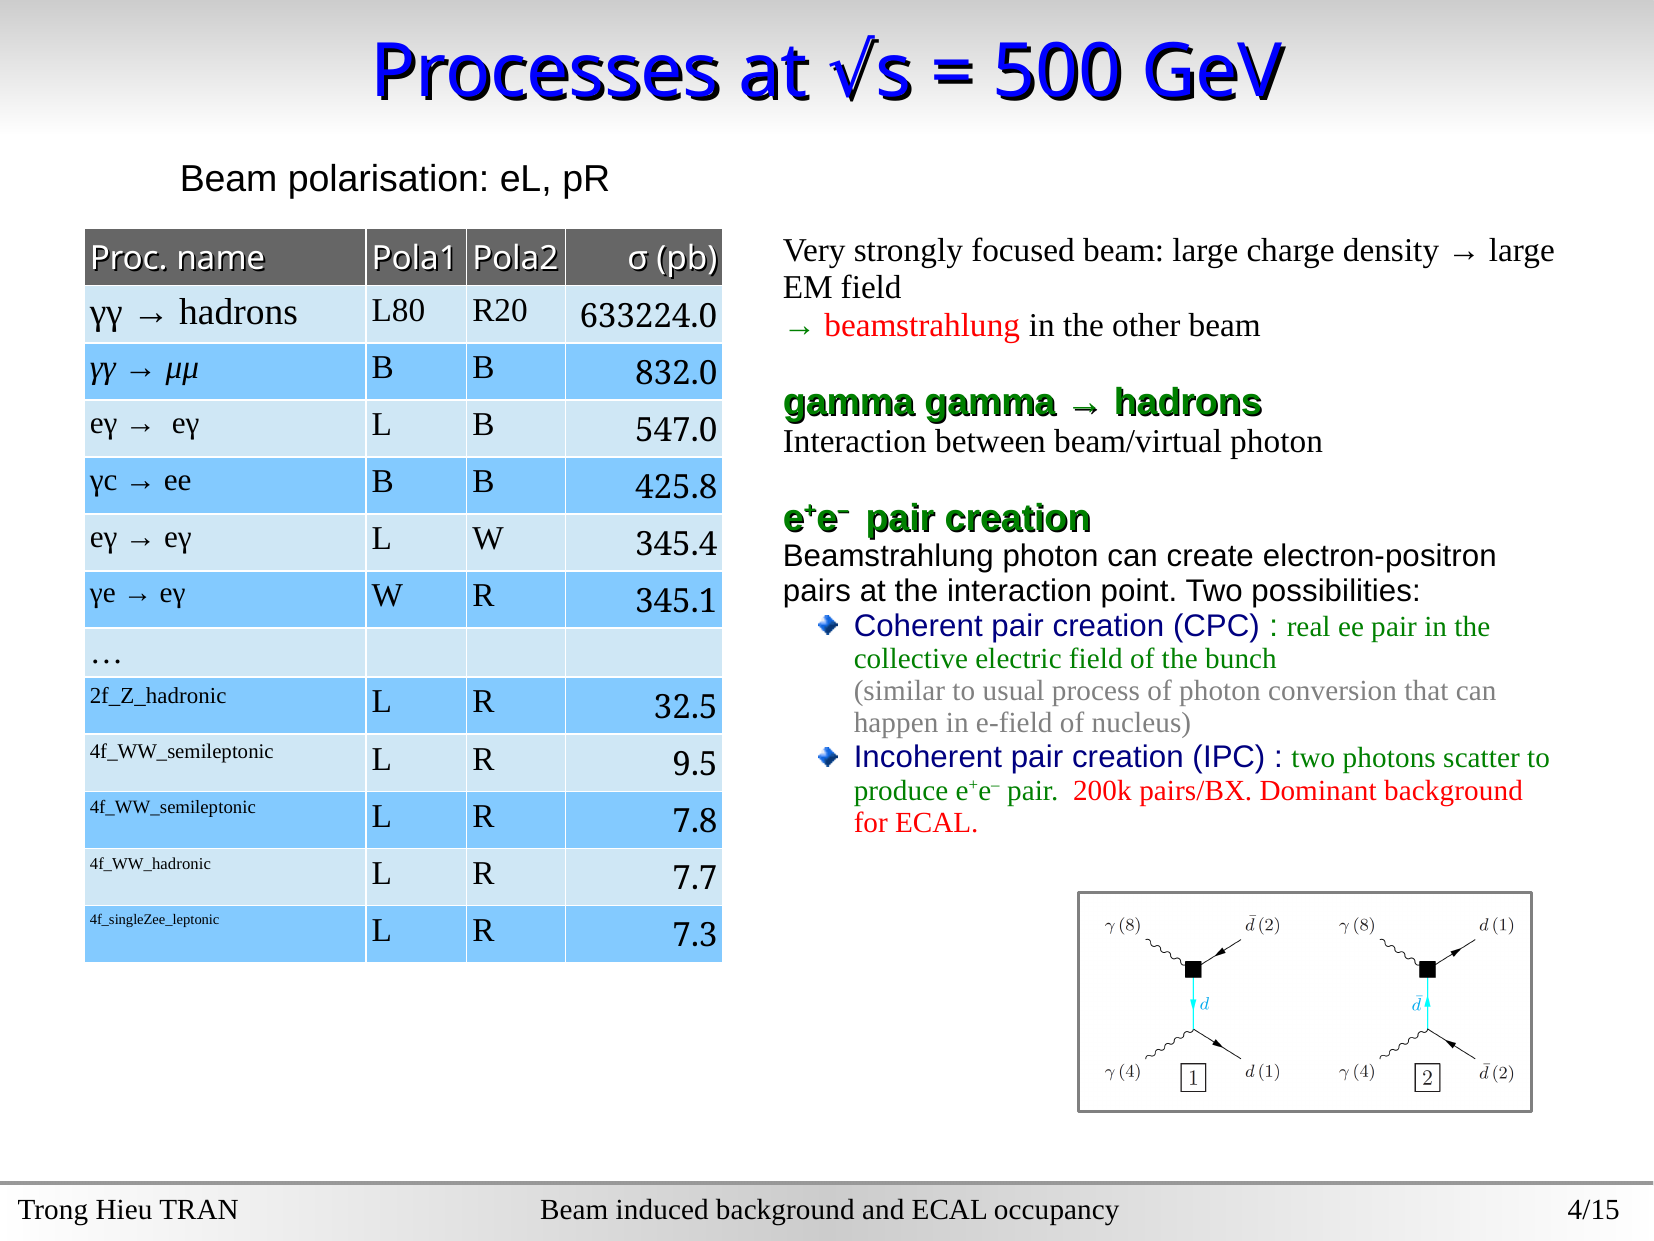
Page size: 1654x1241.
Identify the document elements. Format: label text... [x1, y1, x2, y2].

table_cell B [467, 344, 565, 399]
table_cell γc → ee [85, 458, 365, 513]
table_cell W [467, 515, 565, 570]
text_box Very strongly focused beam: large charge density → large EM field → beamstrahlung in the other beam gamma gamma → hadrons Interaction between beam/virtual photon e+e– pair creation Beamstrahlung photon can create electron-positron pairs at the interaction point. Two possibilities: Coherent pair creation (CPC) : real ee pair in the collective electric field of the bunch (similar to usual process of photon conversion that can happen in e-field of nucleus) Incoherent pair creation (IPC) : two photons scatter to produce e+e– pair. 200k pairs/BX. Dominant background for ECAL. [768, 224, 1576, 871]
table_cell 425.8 [566, 458, 722, 513]
table_cell R [467, 849, 565, 905]
table_cell eγ → eγ [85, 515, 365, 570]
table_cell W [367, 572, 466, 627]
table_cell R [467, 678, 565, 733]
table_cell 832.0 [566, 344, 722, 399]
table_cell γγ → μμ [85, 344, 365, 399]
table_cell 4f_WW_semileptonic [85, 735, 365, 791]
table_cell L [367, 906, 466, 962]
table_cell 345.4 [566, 515, 722, 570]
title Processes at √s = 500 GeV [0, 0, 1654, 136]
picture [1080, 893, 1531, 1111]
table_cell 9.5 [566, 735, 722, 791]
table_cell R [467, 735, 565, 791]
table_cell γe → eγ [85, 572, 365, 627]
table_cell R [467, 906, 565, 962]
table_cell 345.1 [566, 572, 722, 627]
table_cell L [367, 792, 466, 848]
table_cell eγ → eγ [85, 401, 365, 456]
table_cell 633224.0 [566, 286, 722, 342]
table_cell B [367, 458, 466, 513]
table_header Proc. name [85, 229, 365, 285]
table_cell γγ → hadrons [85, 286, 365, 342]
table_cell B [467, 458, 565, 513]
table_cell L [367, 849, 466, 905]
table_cell 7.3 [566, 906, 722, 962]
table_cell [467, 629, 565, 676]
table_cell L [367, 515, 466, 570]
table_cell R [467, 572, 565, 627]
table_cell B [467, 401, 565, 456]
table_cell 4f_singleZee_leptonic [85, 906, 365, 962]
table_cell 7.8 [566, 792, 722, 848]
table_cell 547.0 [566, 401, 722, 456]
table_header Pola2 [467, 229, 565, 285]
table_cell B [367, 344, 466, 399]
table_cell 2f_Z_hadronic [85, 678, 365, 733]
table_cell 4f_WW_hadronic [85, 849, 365, 905]
table_cell 4f_WW_semileptonic [85, 792, 365, 848]
table_cell L [367, 401, 466, 456]
table_cell R [467, 792, 565, 848]
table_cell L [367, 735, 466, 791]
table_cell 32.5 [566, 678, 722, 733]
text_box Beam polarisation: eL, pR [165, 150, 1561, 207]
table_header σ (pb) [566, 229, 722, 285]
table_cell L80 [367, 286, 466, 342]
table_cell [566, 629, 722, 676]
table_cell … [85, 629, 365, 676]
table_cell 7.7 [566, 849, 722, 905]
table_cell L [367, 678, 466, 733]
table_cell R20 [467, 286, 565, 342]
table_header Pola1 [367, 229, 466, 285]
table_cell [367, 629, 466, 676]
